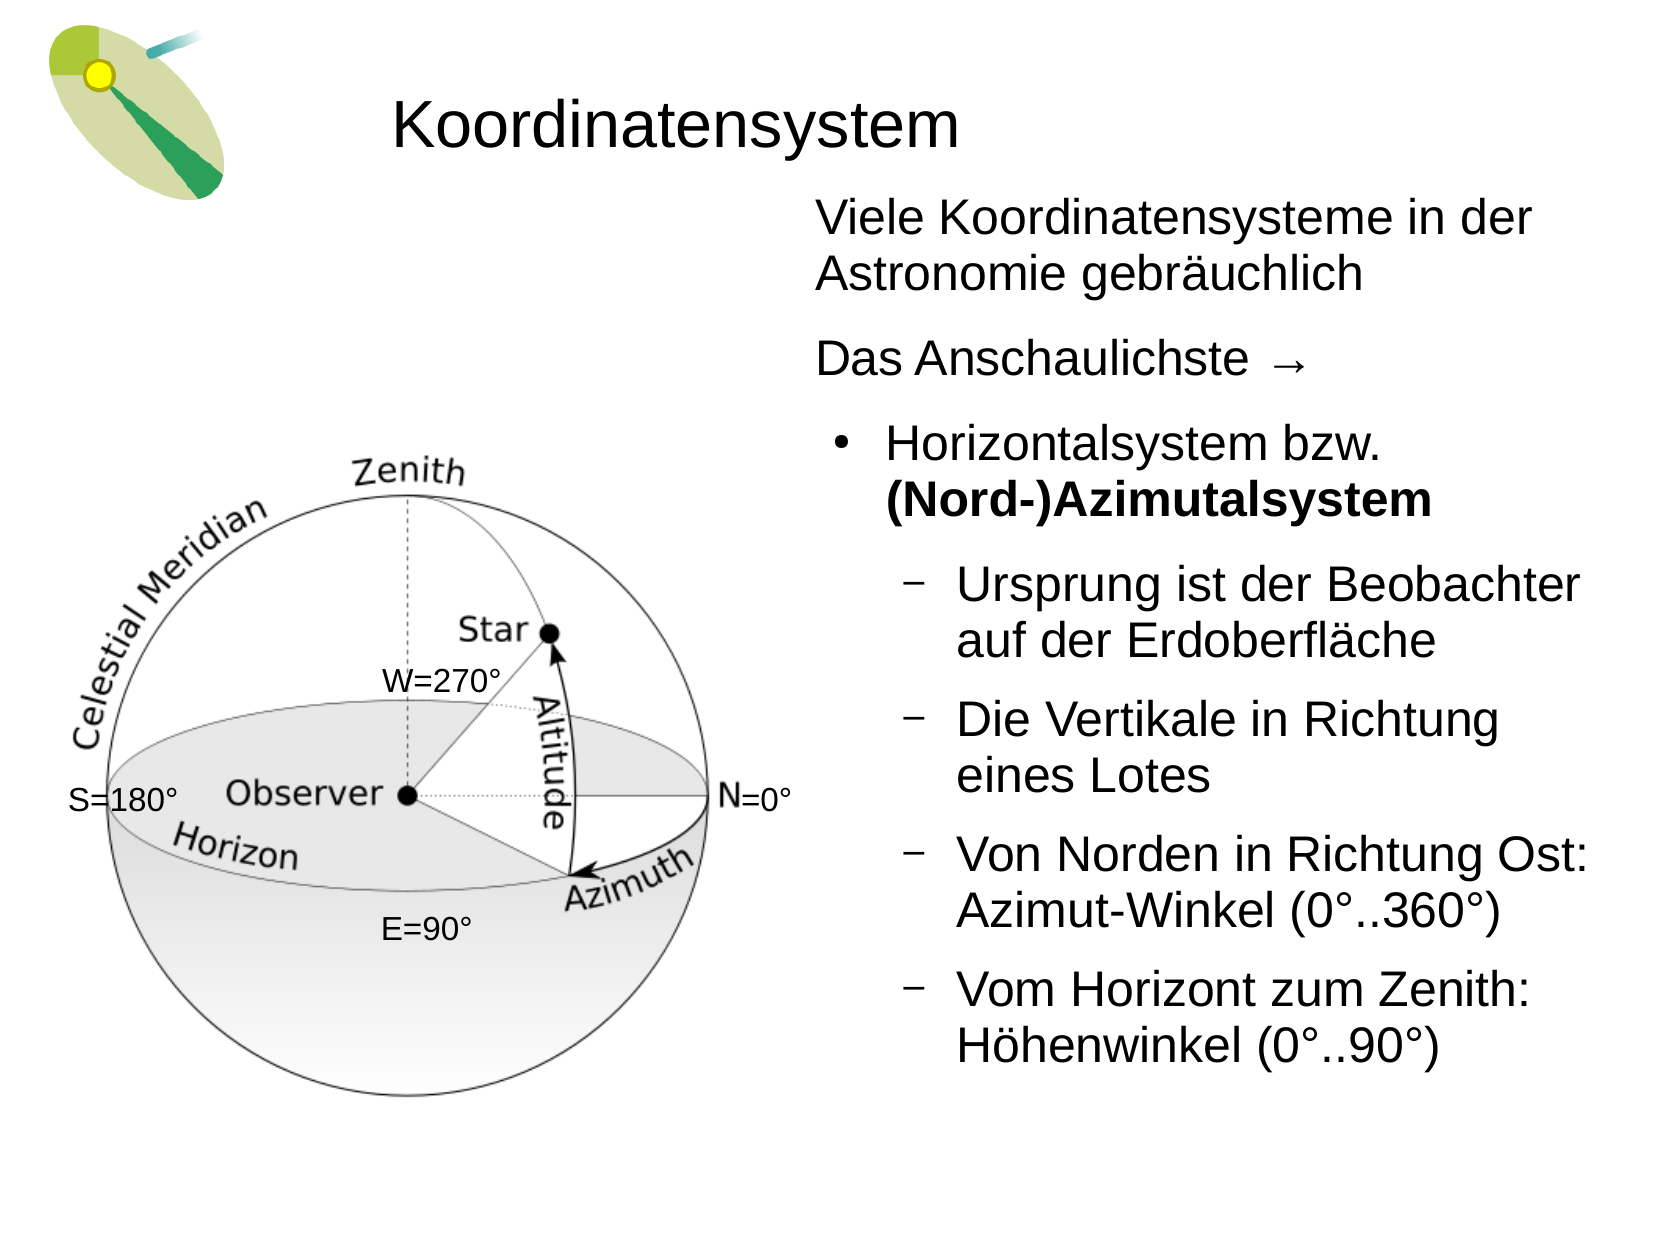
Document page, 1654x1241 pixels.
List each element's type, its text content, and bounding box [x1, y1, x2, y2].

text_box E=90° [366, 903, 488, 956]
picture [47, 23, 225, 201]
list Viele Koordinatensysteme in der Astronomie gebräuchlich Das Anschaulichste → Horizontalsystem bzw. (Nord-)Azimutalsystem Ursprung ist der Beobachter auf der Erdoberfläche Die Vertikale in Richtung eines Lotes Von Norden in Richtung Ost: Azimut-Winkel (0°..360°) Vom Horizont zum Zenith: Höhenwinkel (0°..90°) [814, 188, 1607, 1193]
text_box =0° [726, 773, 808, 826]
title Koordinatensystem [295, 59, 1058, 189]
picture [64, 448, 747, 1106]
text_box W=270° [367, 654, 532, 708]
text_box S=180° [53, 773, 195, 833]
